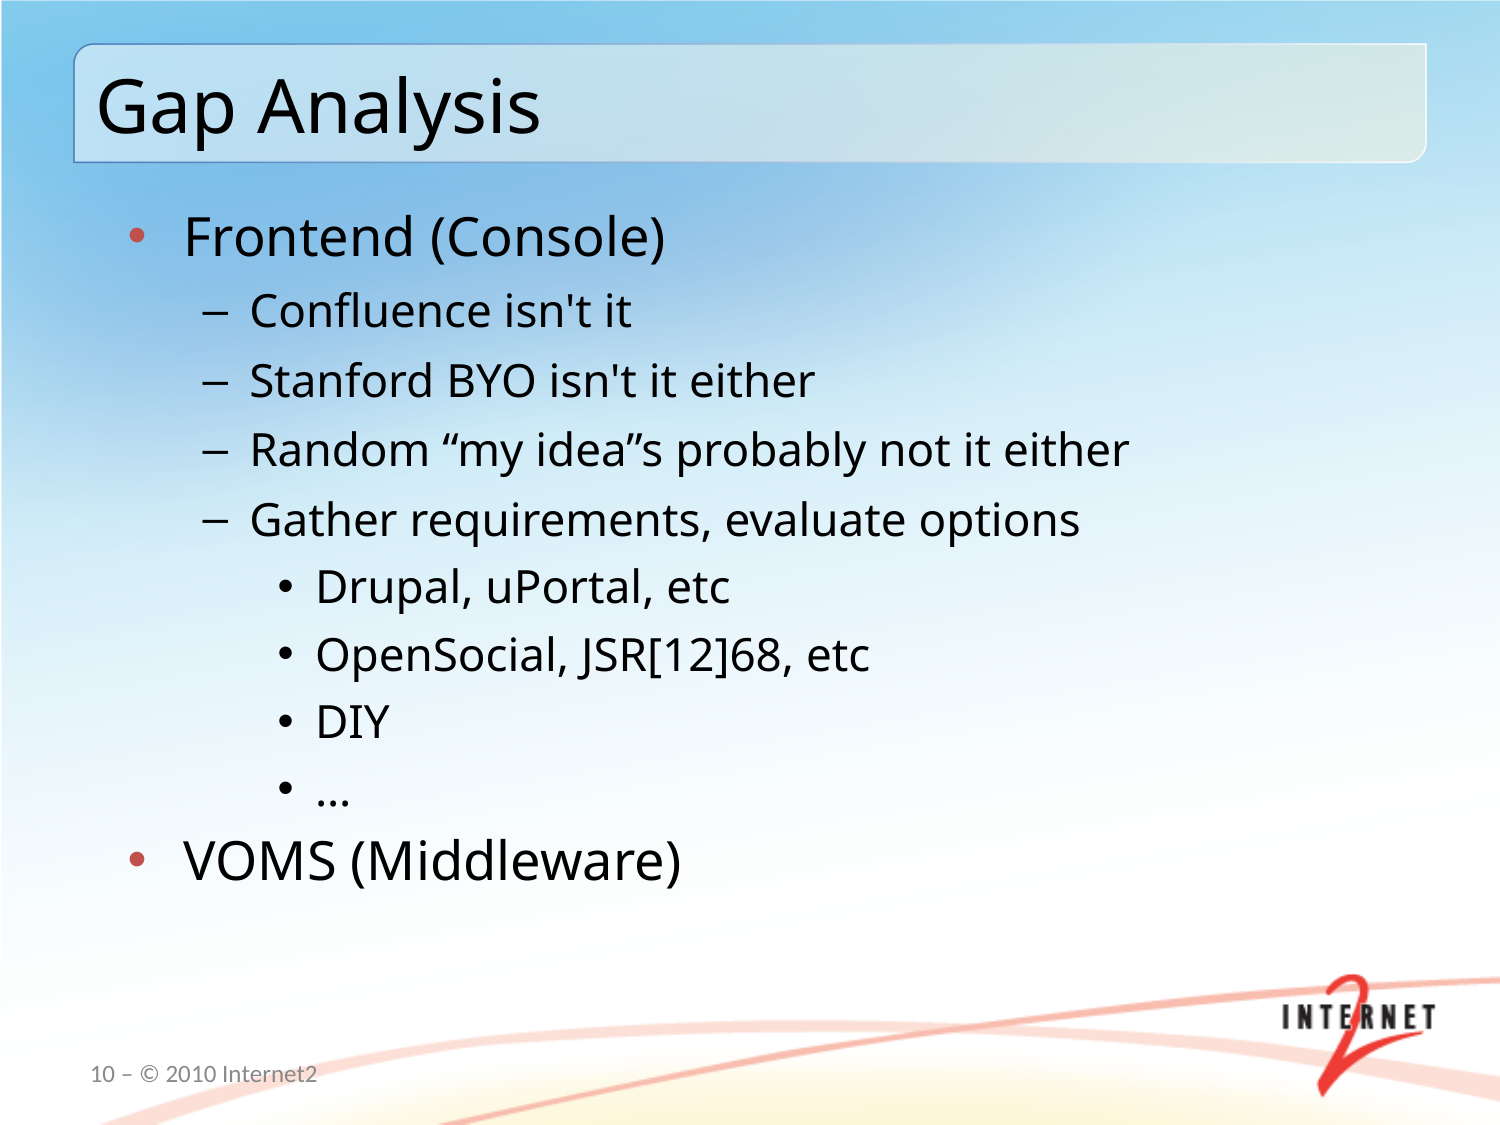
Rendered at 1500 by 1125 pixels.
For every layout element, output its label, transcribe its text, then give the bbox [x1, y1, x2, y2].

text_box Gap Analysis [80, 50, 1420, 157]
picture [0, 0, 1500, 1125]
text_box <number> – © 2010 Internet2 [74, 1042, 550, 1103]
list Frontend (Console) Confluence isn't it Stanford BYO isn't it either Random “my idea”s probably not it either Gather requirements, evaluate options Drupal, uPortal, etc OpenSocial, JSR[12]68, etc DIY … VOMS (Middleware) [112, 195, 1388, 938]
